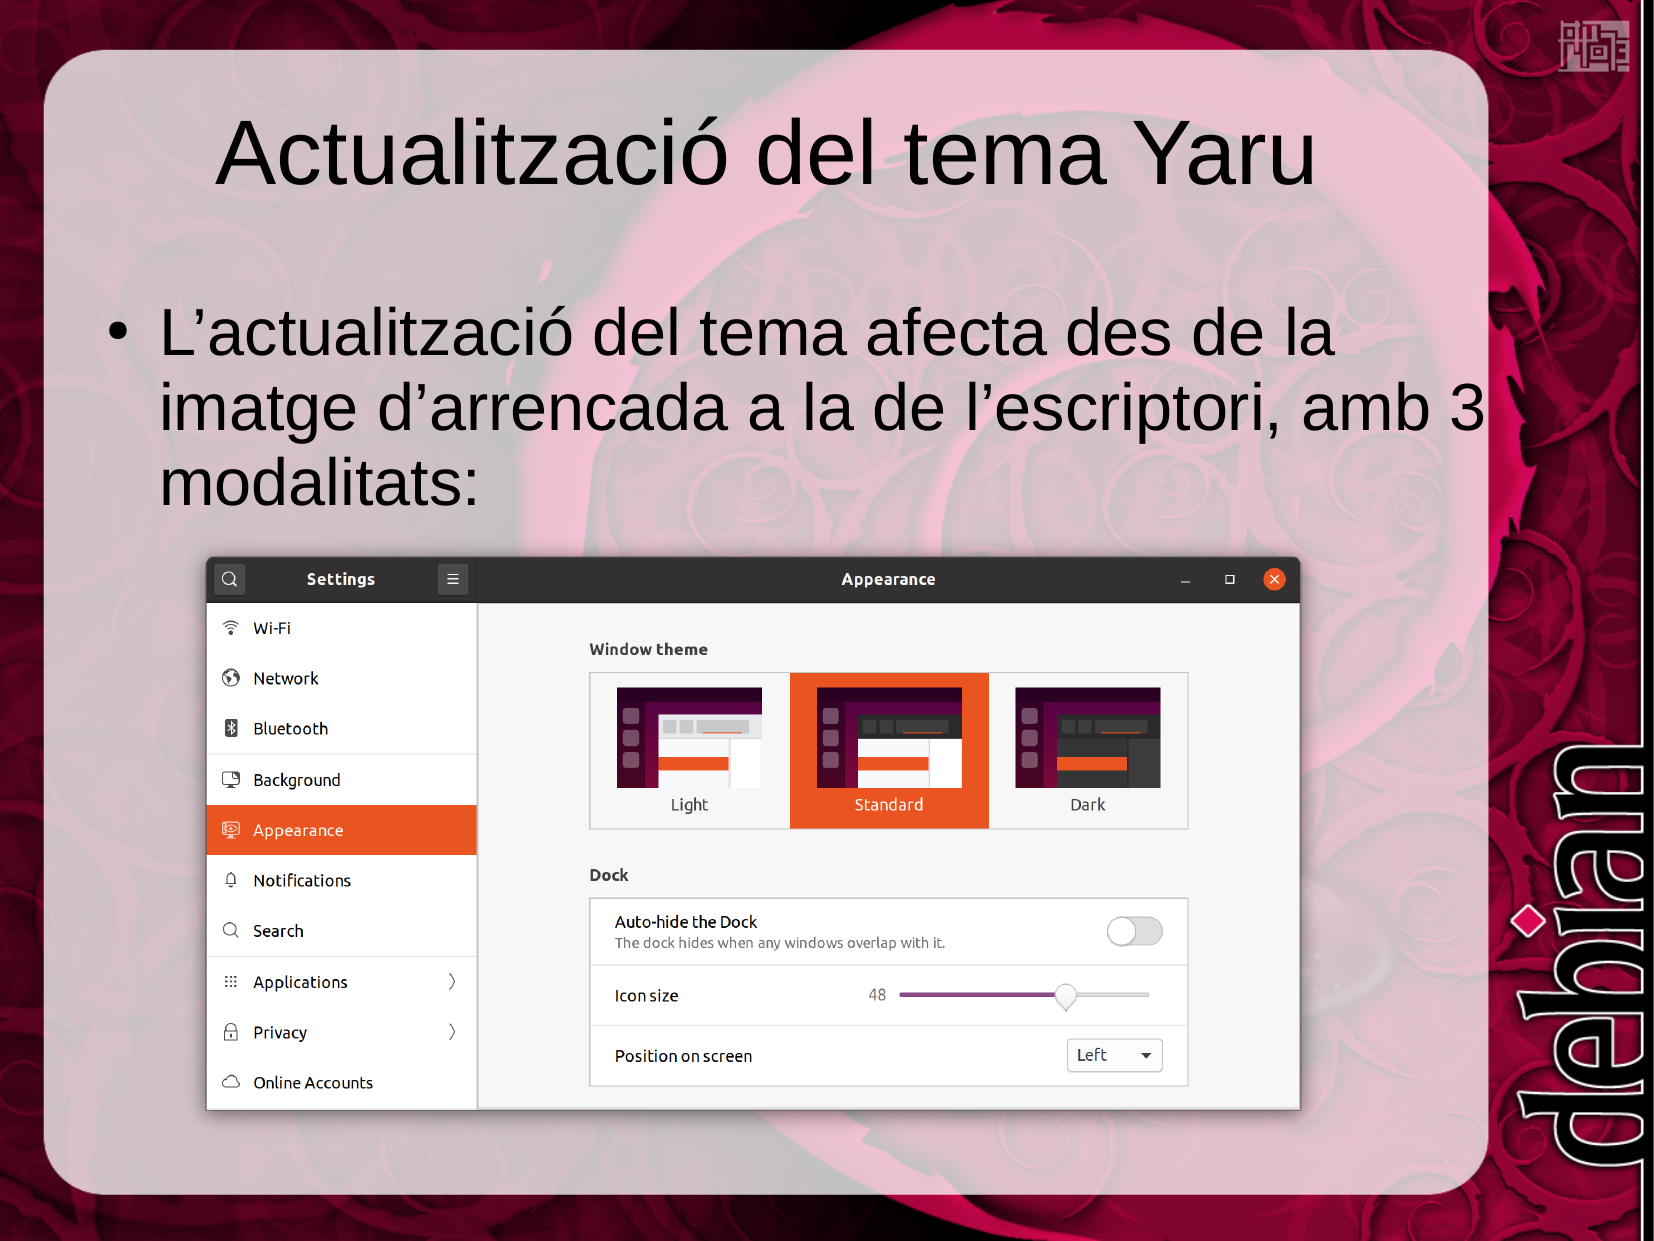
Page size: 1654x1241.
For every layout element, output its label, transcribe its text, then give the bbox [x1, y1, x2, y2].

picture [0, 0, 1654, 1241]
title Actualització del tema Yaru [59, 49, 1477, 257]
list L’actualització del tema afecta des de la imatge d’arrencada a la de l’escriptori, amb 3 modalitats: [88, 295, 1506, 1114]
